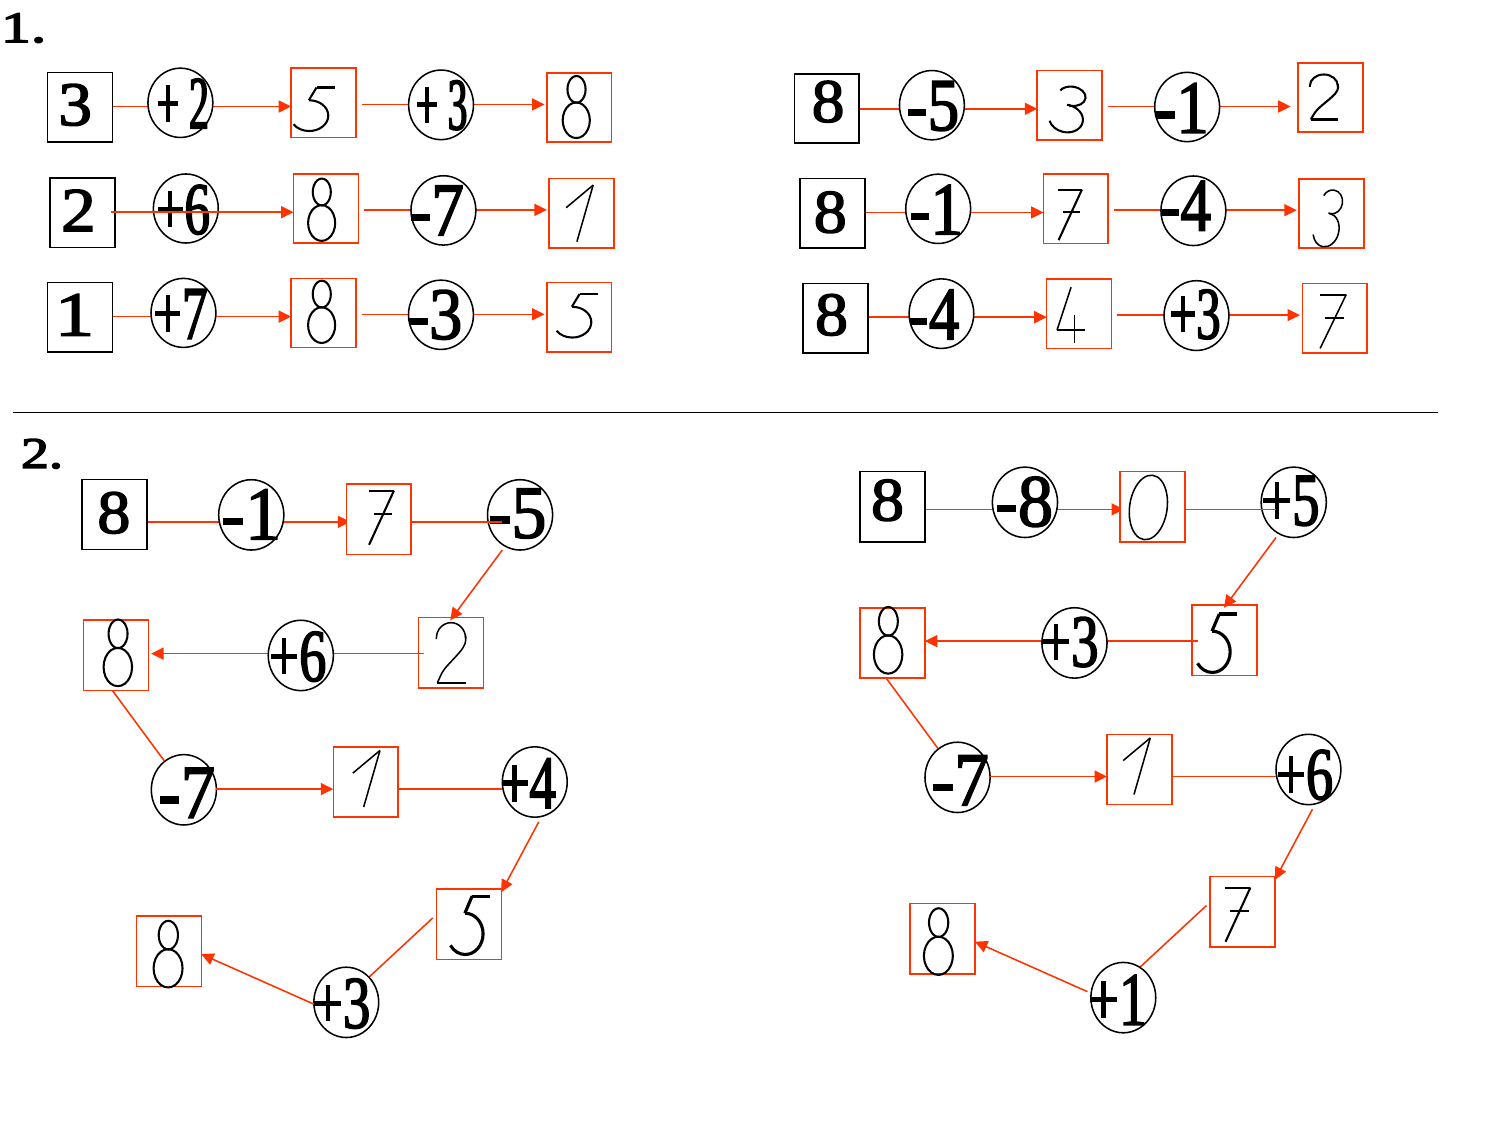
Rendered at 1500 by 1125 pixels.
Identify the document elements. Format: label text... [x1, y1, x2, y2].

text_box [1164, 280, 1229, 351]
text_box [1302, 283, 1368, 354]
text_box [147, 68, 213, 138]
text_box [1041, 607, 1108, 679]
text_box 1 [61, 294, 90, 336]
text_box 3 [61, 84, 90, 126]
text_box -7 [958, 755, 987, 806]
text_box [546, 72, 612, 143]
text_box [218, 479, 284, 551]
text_box [909, 278, 974, 349]
text_box [47, 72, 113, 142]
text_box + 3 [449, 80, 466, 131]
text_box -7 [160, 797, 179, 803]
text_box + 2 [159, 85, 178, 121]
text_box +3 [1171, 296, 1194, 332]
text_box -4 [930, 289, 959, 340]
text_box [992, 467, 1058, 538]
text_box -1 [223, 518, 243, 525]
text_box [1154, 72, 1220, 142]
text_box [800, 178, 865, 248]
text_box [1299, 178, 1365, 249]
text_box [153, 173, 219, 211]
text_box [926, 938, 951, 973]
text_box [313, 967, 379, 1038]
text_box [136, 916, 202, 987]
text_box -5 [515, 488, 544, 539]
text_box +3 [1073, 617, 1097, 668]
text_box [82, 479, 147, 550]
text_box [105, 650, 130, 684]
text_box [1106, 734, 1172, 805]
text_box +7 [155, 296, 180, 332]
text_box [1210, 876, 1276, 947]
text_box [487, 479, 553, 551]
text_box [546, 282, 612, 353]
text_box [549, 178, 615, 248]
text_box [408, 280, 474, 350]
text_box 2. [23, 439, 46, 468]
text_box [291, 68, 356, 138]
text_box -1 [911, 213, 929, 220]
text_box [1192, 605, 1258, 676]
text_box [931, 910, 947, 935]
text_box +5 [1264, 482, 1290, 518]
text_box +3 [345, 978, 369, 1029]
text_box +1 [1090, 982, 1117, 1018]
text_box [410, 175, 476, 246]
text_box [924, 742, 991, 813]
text_box [803, 283, 868, 353]
text_box +6 [186, 184, 208, 211]
text_box [794, 73, 860, 143]
text_box 8 [816, 191, 845, 233]
text_box +6 [186, 213, 209, 235]
text_box +6 [168, 213, 172, 227]
text_box [1046, 278, 1112, 349]
text_box +4 [502, 765, 527, 801]
text_box [408, 70, 474, 140]
text_box [1314, 774, 1326, 796]
text_box [1037, 70, 1102, 140]
text_box +7 [185, 289, 207, 339]
text_box [502, 746, 568, 818]
text_box -3 [432, 290, 460, 340]
text_box +4 [530, 758, 556, 809]
text_box -8 [997, 505, 1016, 512]
text_box [418, 617, 484, 688]
text_box [436, 889, 502, 960]
text_box +6 [271, 638, 297, 674]
text_box -1 [1182, 83, 1205, 133]
text_box [910, 903, 976, 974]
text_box +6 [1308, 749, 1332, 800]
text_box [1090, 962, 1156, 1033]
text_box [268, 620, 334, 691]
text_box [346, 484, 412, 555]
text_box [1298, 62, 1363, 133]
text_box [875, 637, 901, 672]
text_box 1. [34, 37, 43, 43]
text_box [160, 922, 176, 948]
text_box [1261, 467, 1327, 538]
text_box [1276, 734, 1341, 805]
text_box [880, 609, 896, 634]
text_box + 3 [418, 87, 437, 123]
text_box [155, 951, 181, 986]
text_box +3 [315, 985, 341, 1021]
text_box 1. [6, 13, 28, 43]
text_box -1 [251, 489, 277, 540]
text_box 2 [64, 189, 92, 232]
text_box 2. [52, 463, 60, 469]
text_box -7 [411, 214, 429, 221]
text_box [110, 621, 126, 646]
text_box -7 [185, 767, 214, 818]
text_box +6 [158, 192, 183, 211]
text_box 8 [817, 294, 846, 336]
text_box -3 [409, 318, 427, 325]
text_box -5 [931, 81, 957, 131]
text_box -8 [1020, 476, 1051, 527]
text_box +5 [1295, 475, 1318, 526]
text_box [83, 620, 149, 691]
text_box [47, 282, 113, 352]
text_box -7 [934, 784, 952, 791]
text_box [50, 178, 115, 248]
text_box +3 [1198, 289, 1219, 340]
text_box +3 [1043, 624, 1069, 659]
text_box [899, 70, 965, 140]
text_box 8 [814, 80, 842, 123]
text_box +6 [301, 631, 325, 682]
text_box -5 [909, 109, 926, 116]
text_box 8 [873, 479, 902, 521]
text_box [151, 754, 217, 826]
text_box [860, 607, 925, 679]
text_box [192, 213, 203, 231]
text_box [293, 173, 359, 243]
text_box -7 [435, 185, 463, 236]
text_box [1043, 174, 1108, 244]
text_box [1120, 471, 1185, 542]
text_box [153, 213, 218, 244]
text_box [1160, 175, 1226, 246]
text_box -5 [490, 517, 509, 523]
text_box [860, 471, 925, 542]
text_box -4 [910, 318, 927, 325]
text_box [291, 278, 356, 348]
text_box +6 [1278, 757, 1304, 792]
text_box -4 [1162, 210, 1179, 216]
text_box -1 [1157, 112, 1175, 118]
text_box 8 [99, 492, 128, 534]
text_box -1 [936, 184, 959, 235]
text_box + 2 [190, 78, 207, 129]
text_box [333, 746, 399, 818]
text_box -4 [1181, 181, 1211, 231]
text_box [905, 174, 971, 244]
text_box +1 [1124, 974, 1144, 1025]
text_box [151, 278, 216, 348]
